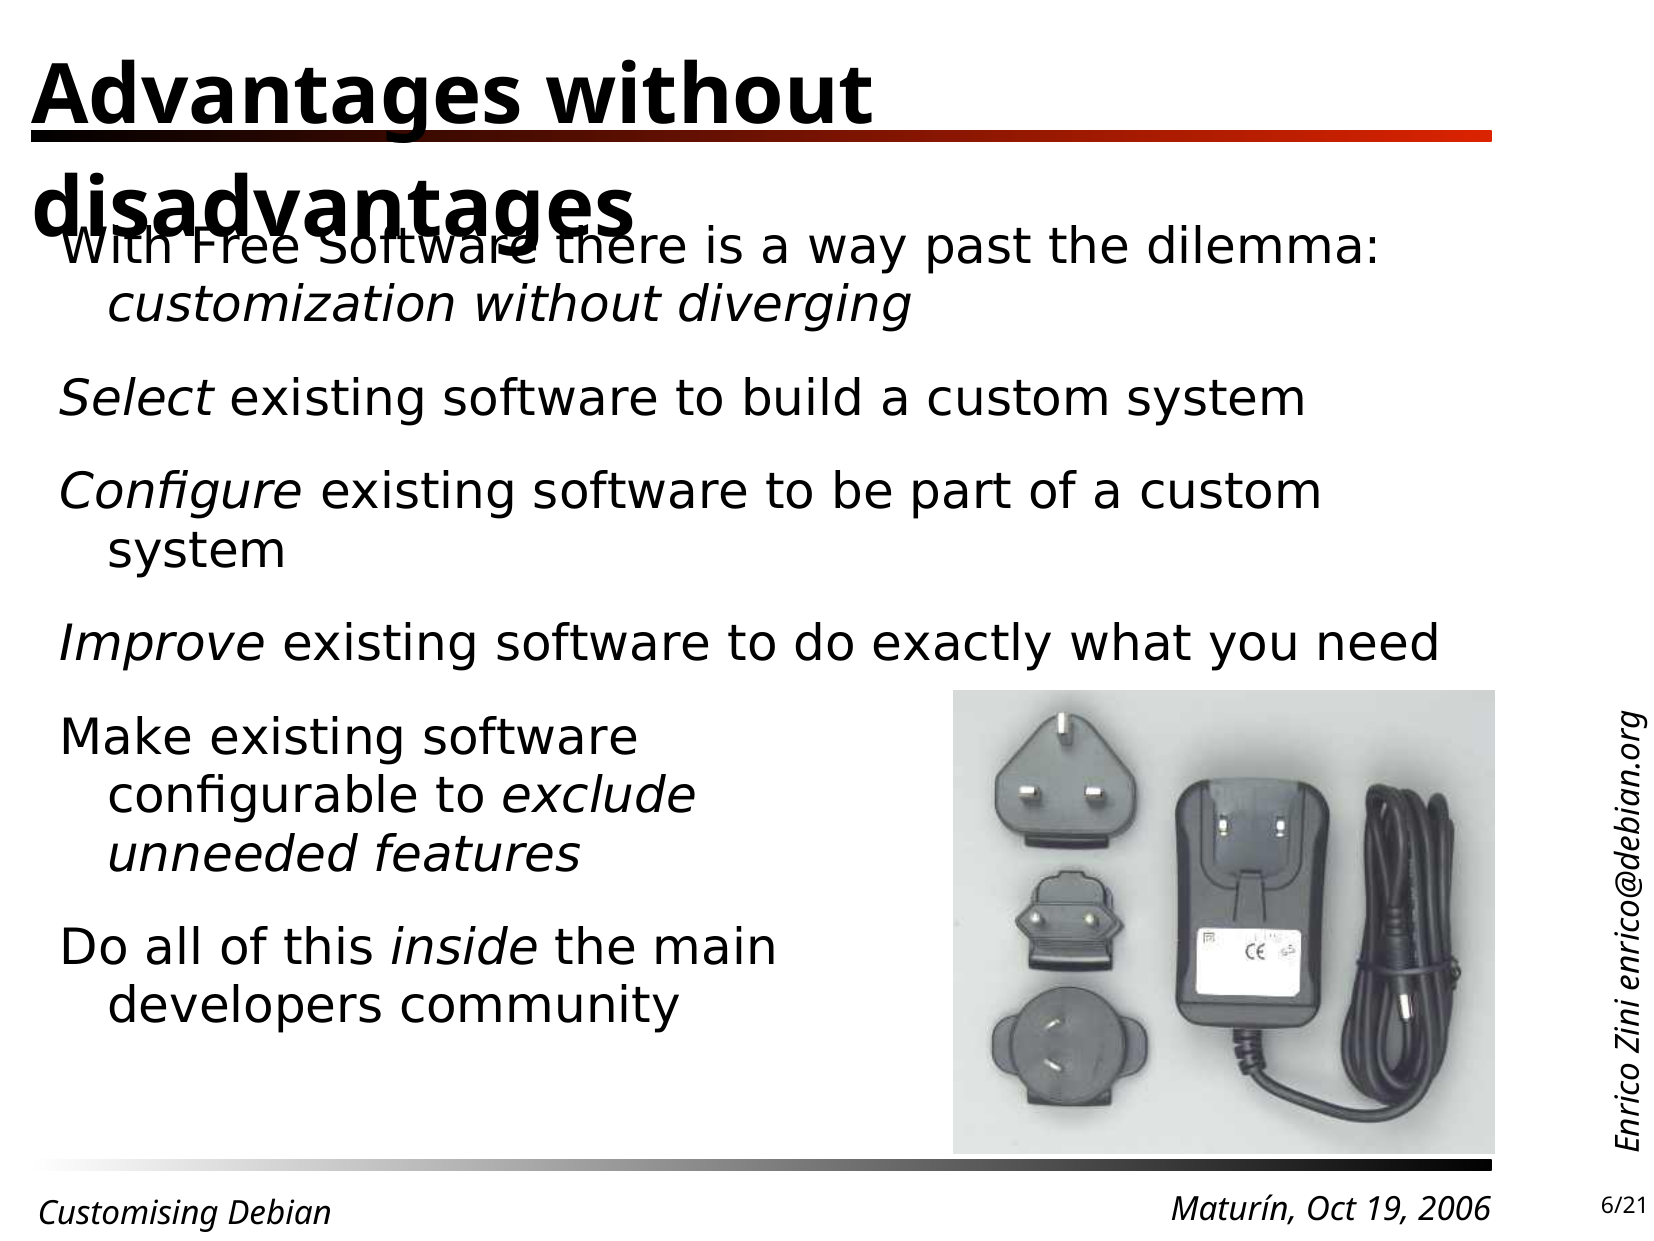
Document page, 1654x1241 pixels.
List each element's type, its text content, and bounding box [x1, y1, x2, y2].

text_box Advantages without disadvantages [31, 34, 1438, 168]
text_box With Free Software there is a way past the dilemma: customization without diverging Select existing software to build a custom system Configure existing software to be part of a custom system Improve existing software to do exactly what you need Make existing software configurable to exclude unneeded features Do all of this inside the main developers community [59, 216, 1495, 1138]
picture [953, 690, 1495, 1154]
